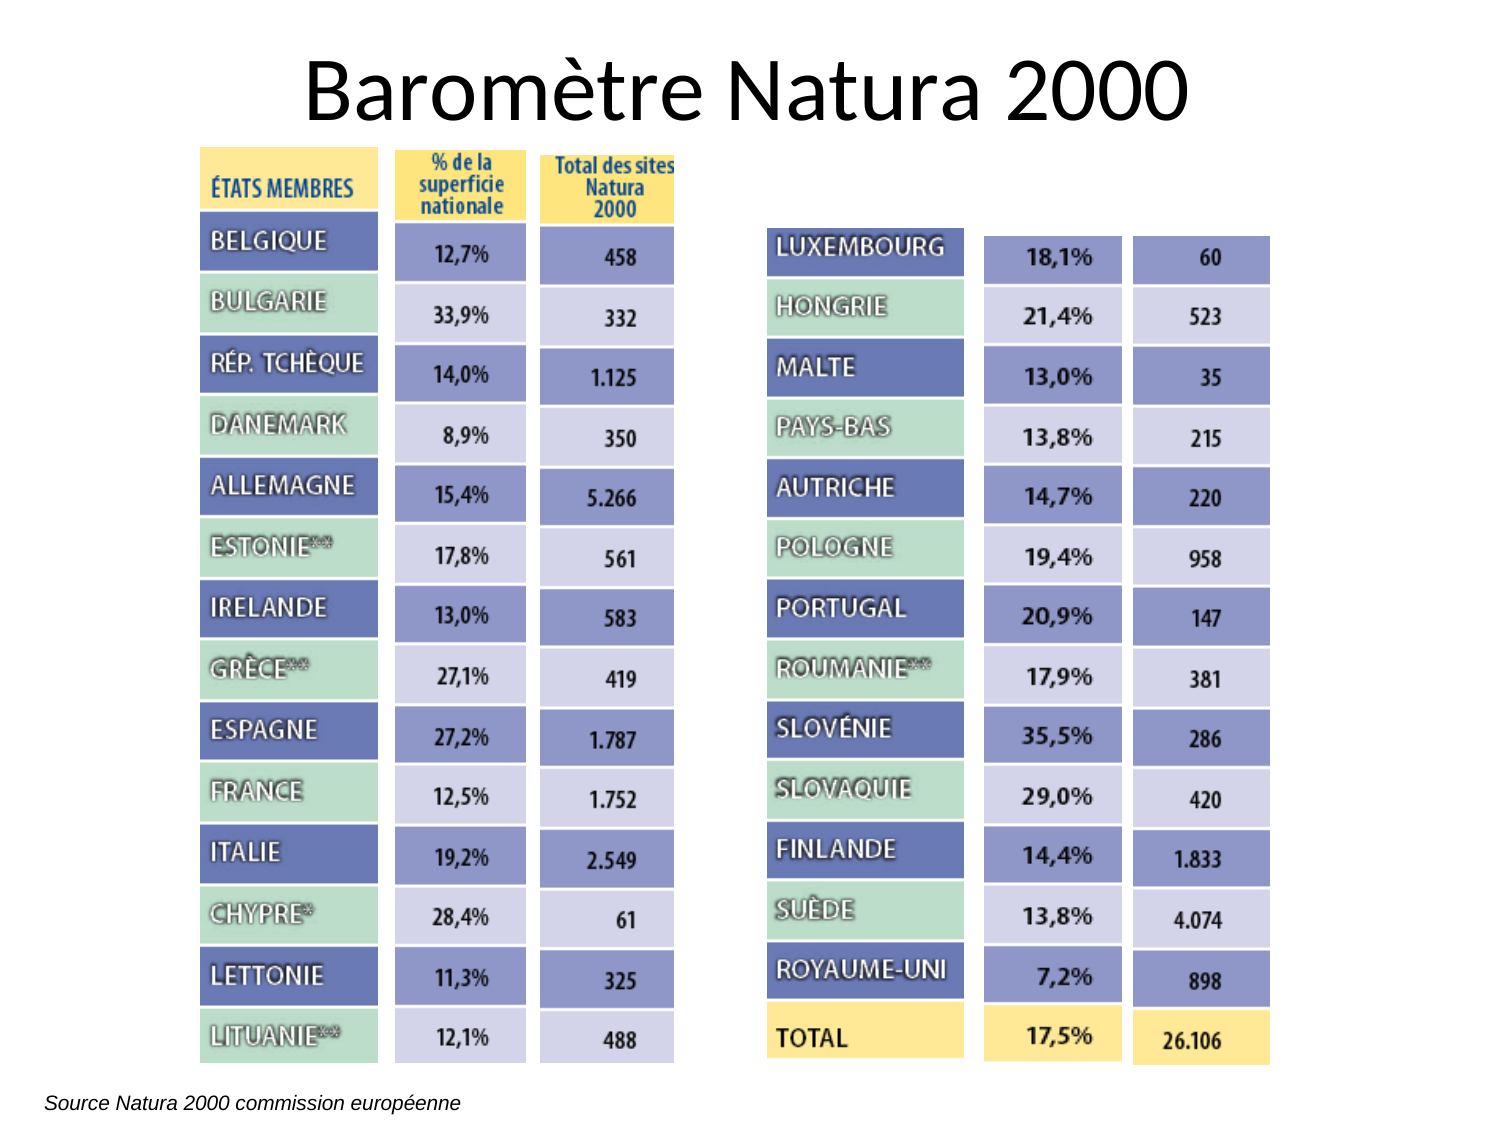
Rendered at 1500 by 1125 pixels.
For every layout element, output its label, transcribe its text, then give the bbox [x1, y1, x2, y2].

picture [540, 257, 674, 1063]
picture [200, 257, 378, 1063]
picture [1133, 257, 1270, 1065]
picture [767, 257, 964, 1064]
picture [984, 257, 1122, 1064]
text_box Source Natura 2000 commission européenne [29, 1082, 886, 1123]
picture [395, 257, 526, 1064]
title Baromètre Natura 2000 [75, 21, 1421, 257]
